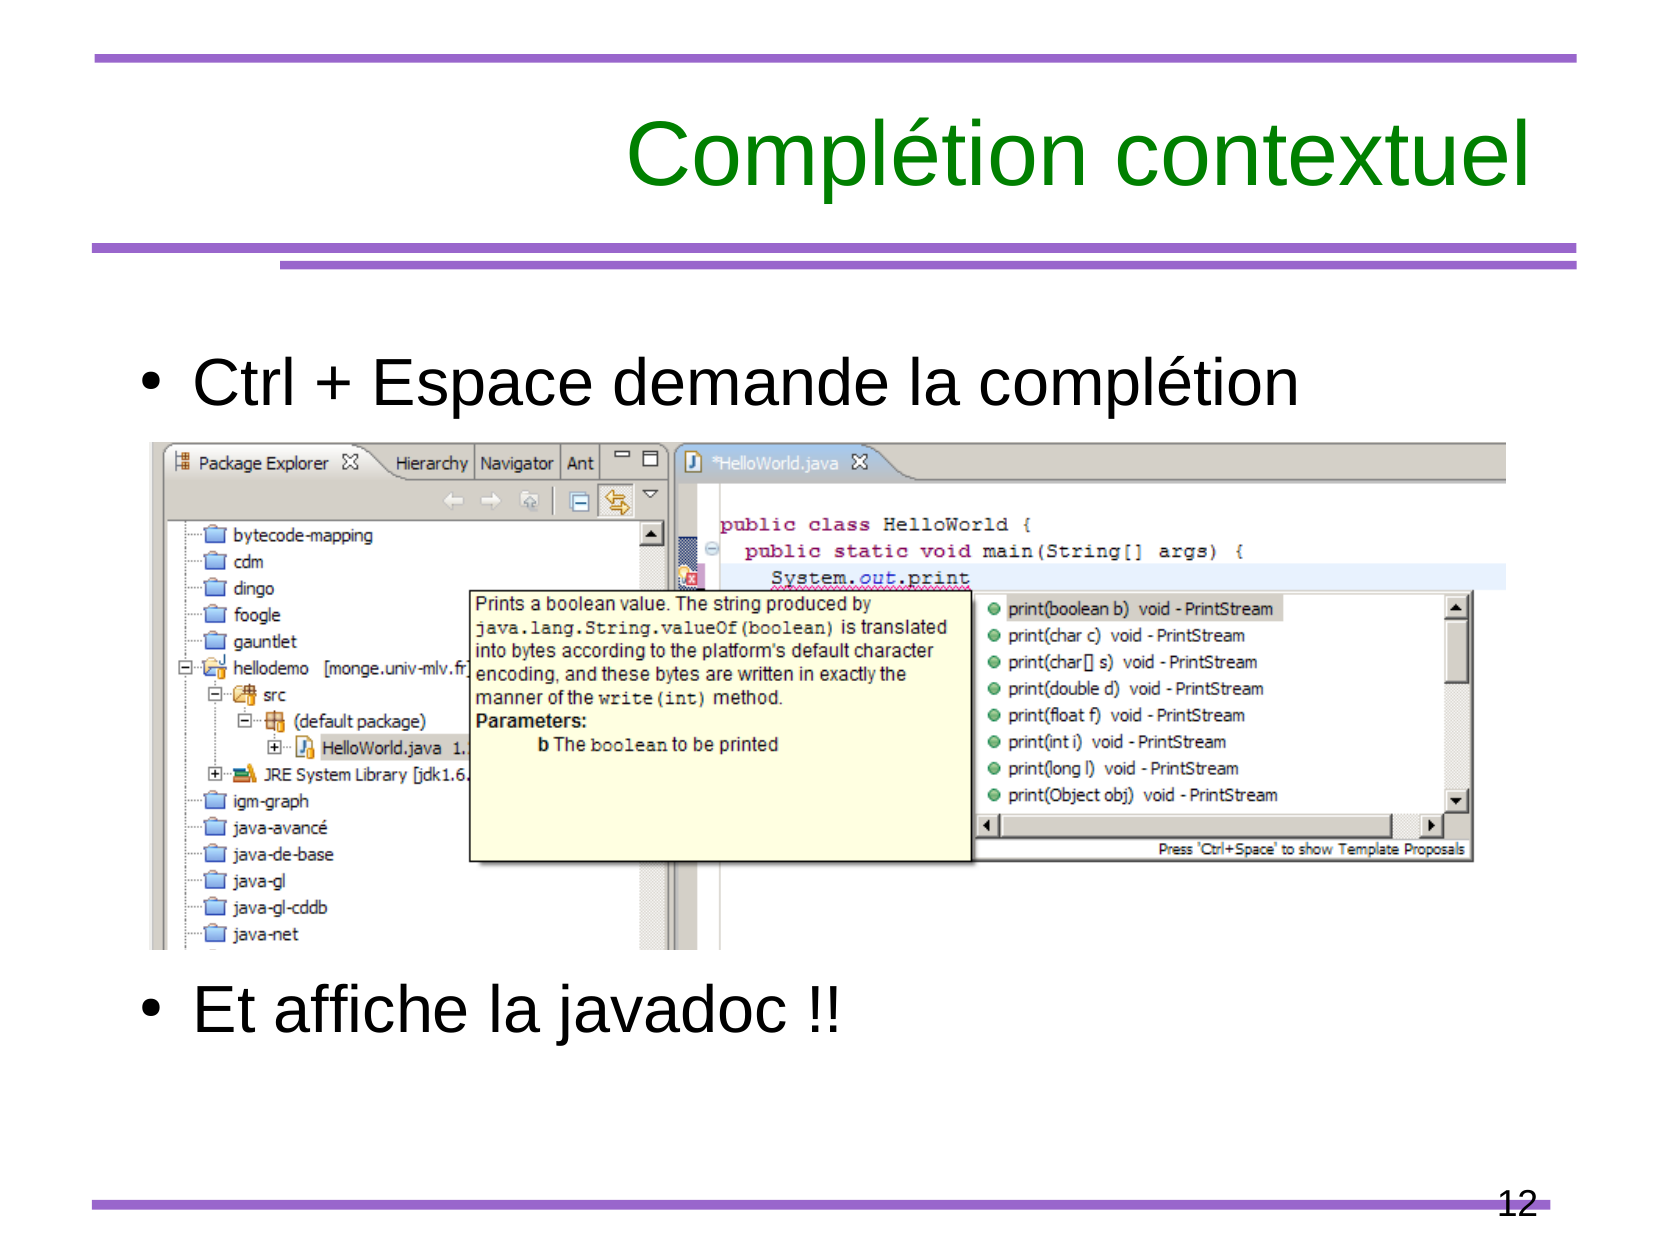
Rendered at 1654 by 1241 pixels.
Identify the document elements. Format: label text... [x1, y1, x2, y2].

picture [149, 442, 1506, 950]
list Ctrl + Espace demande la complétion Et affiche la javadoc !! [121, 344, 1534, 1048]
title Complétion contextuel [121, 49, 1534, 257]
